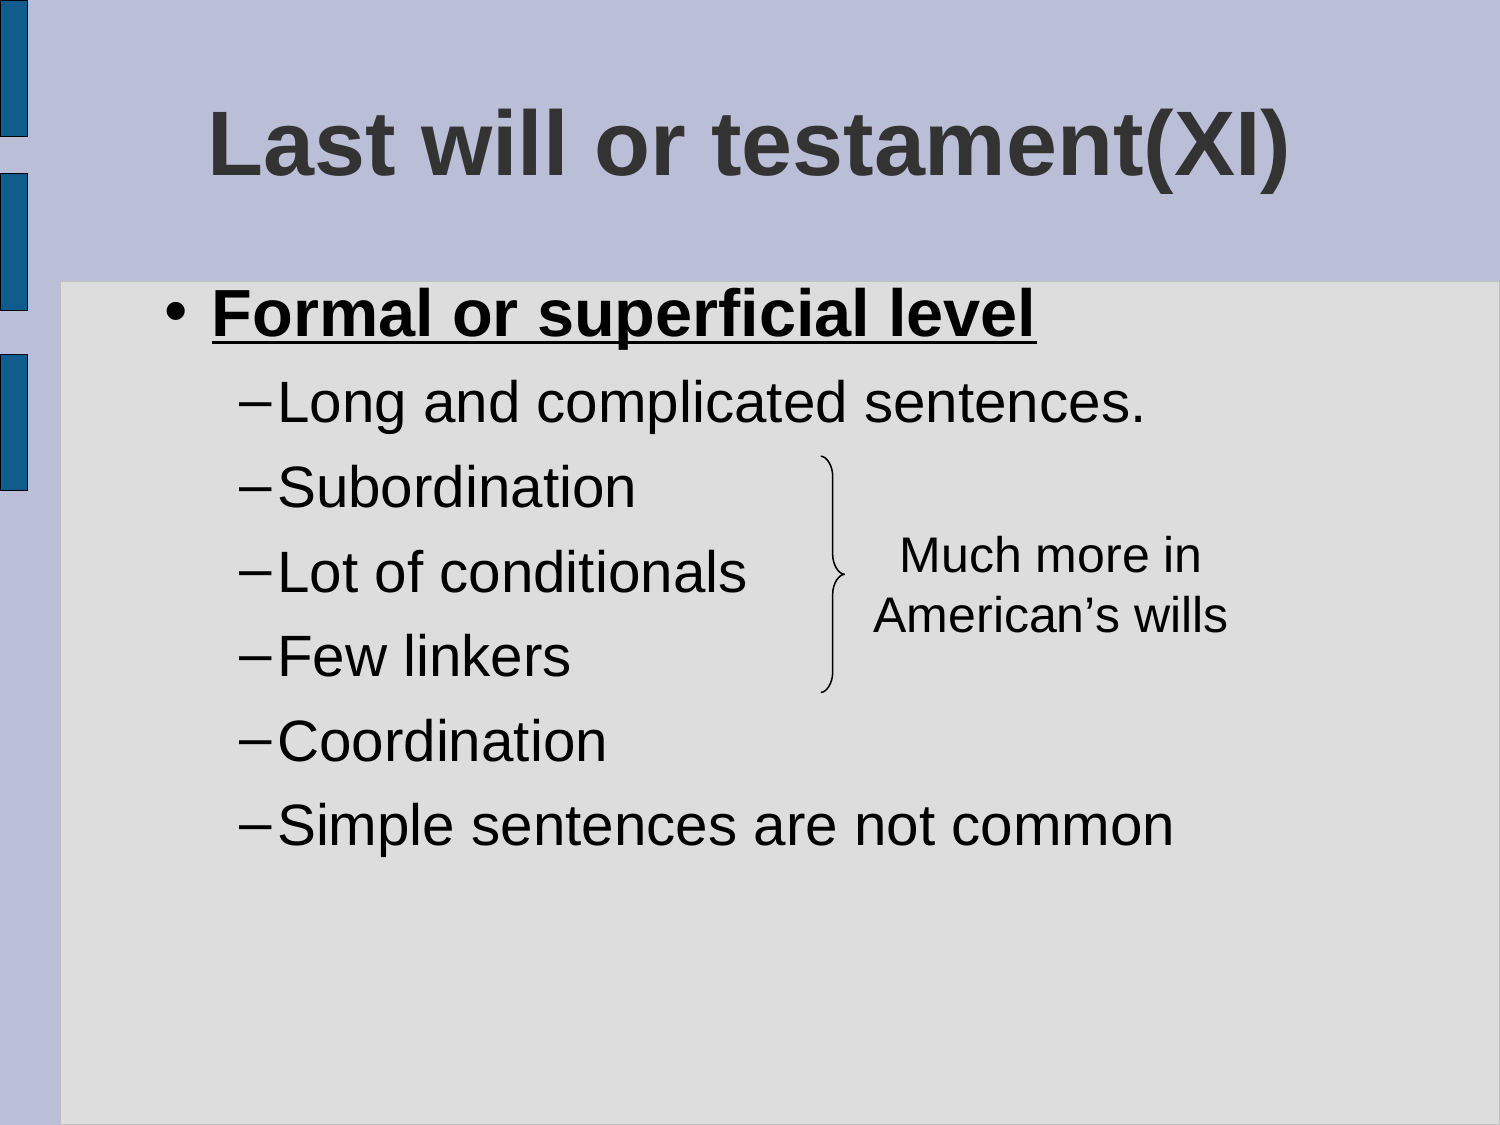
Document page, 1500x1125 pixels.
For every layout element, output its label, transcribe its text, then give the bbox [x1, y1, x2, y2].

text_box Much more in American’s wills [856, 515, 1247, 651]
title Last will or testament(XI) [75, 45, 1426, 233]
list Formal or superficial level Long and complicated sentences. Subordination Lot of conditionals Few linkers Coordination Simple sentences are not common [75, 262, 1426, 1006]
